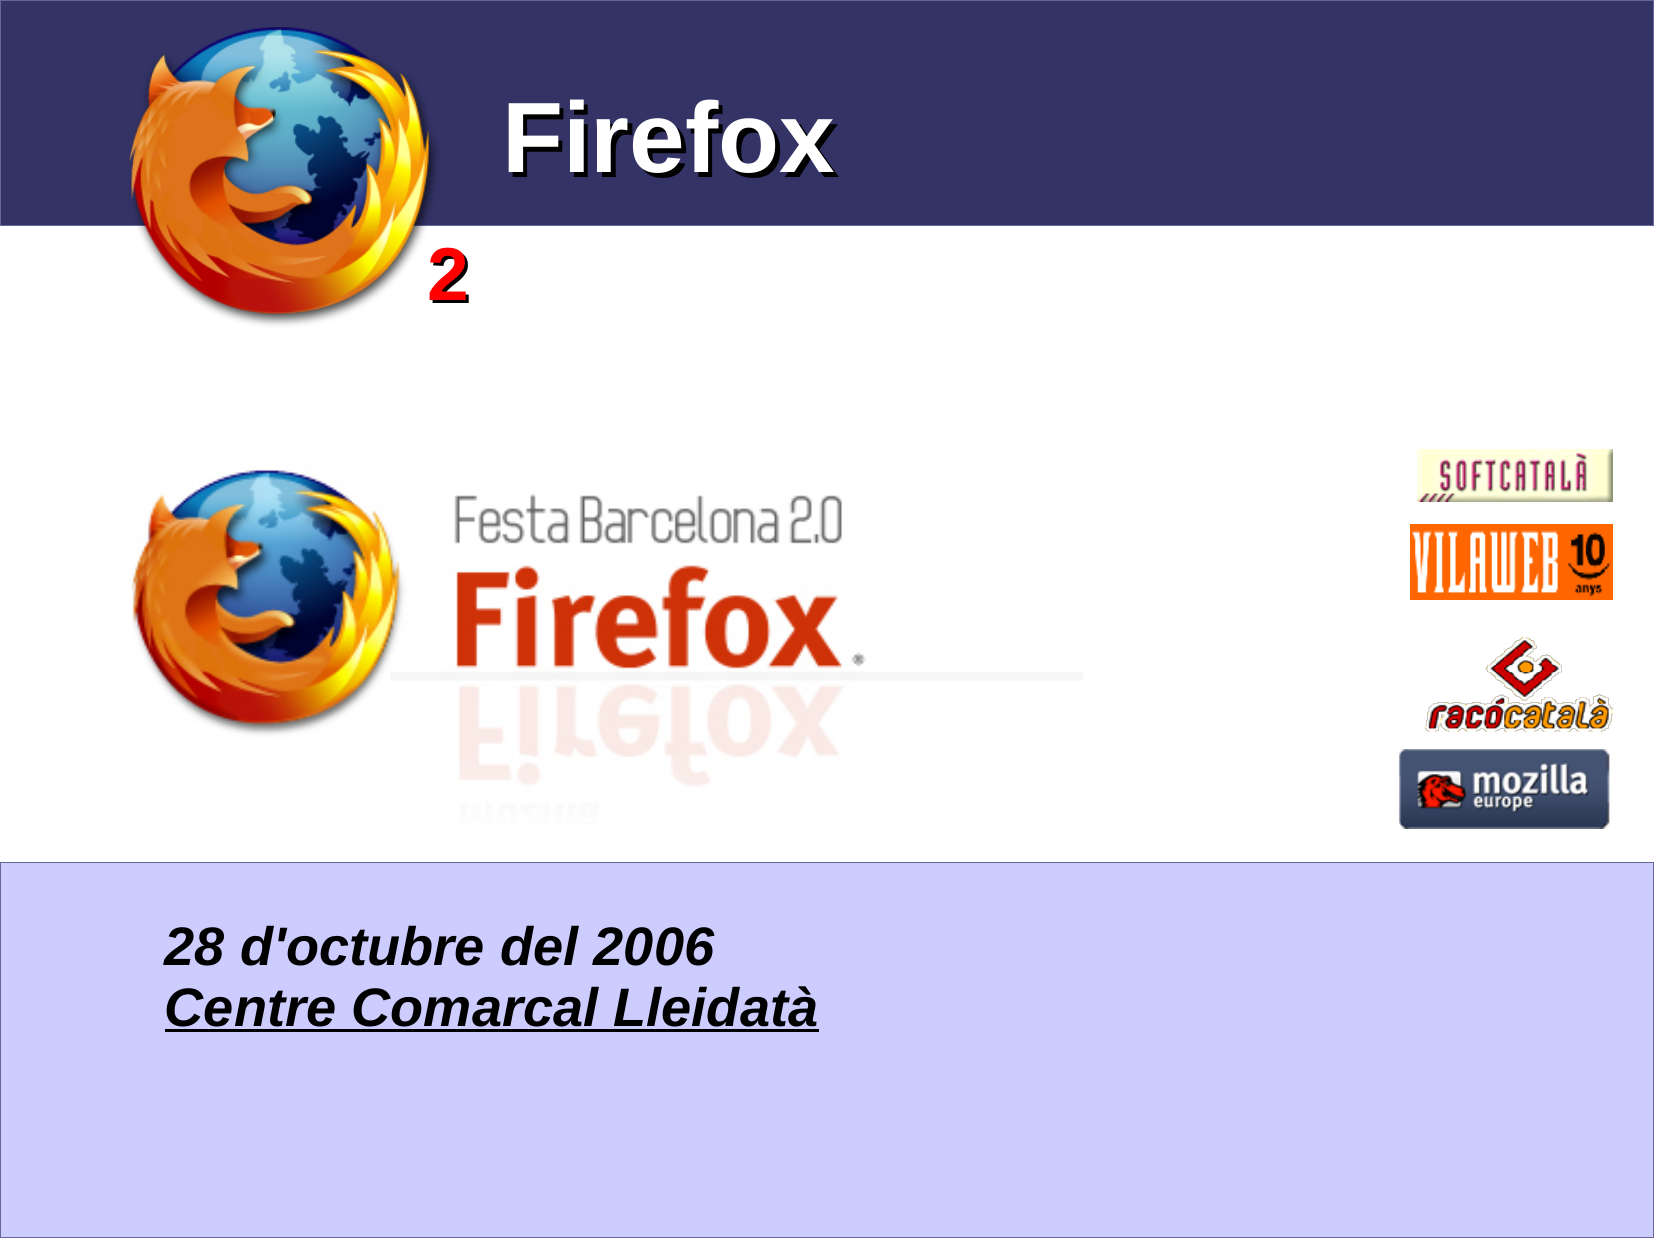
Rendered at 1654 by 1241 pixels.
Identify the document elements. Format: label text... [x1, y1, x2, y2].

picture [1425, 637, 1613, 732]
text_box Firefox [487, 75, 938, 202]
text_box [0, 862, 1654, 1238]
text_box [0, 0, 1654, 226]
picture [132, 412, 1088, 826]
text_box 2 [412, 225, 526, 338]
picture [112, 3, 451, 338]
picture [1410, 524, 1613, 601]
picture [1417, 449, 1613, 502]
picture [1387, 749, 1622, 829]
text_box 28 d'octubre del 2006 Centre Comarcal Lleidatà [150, 909, 938, 1163]
